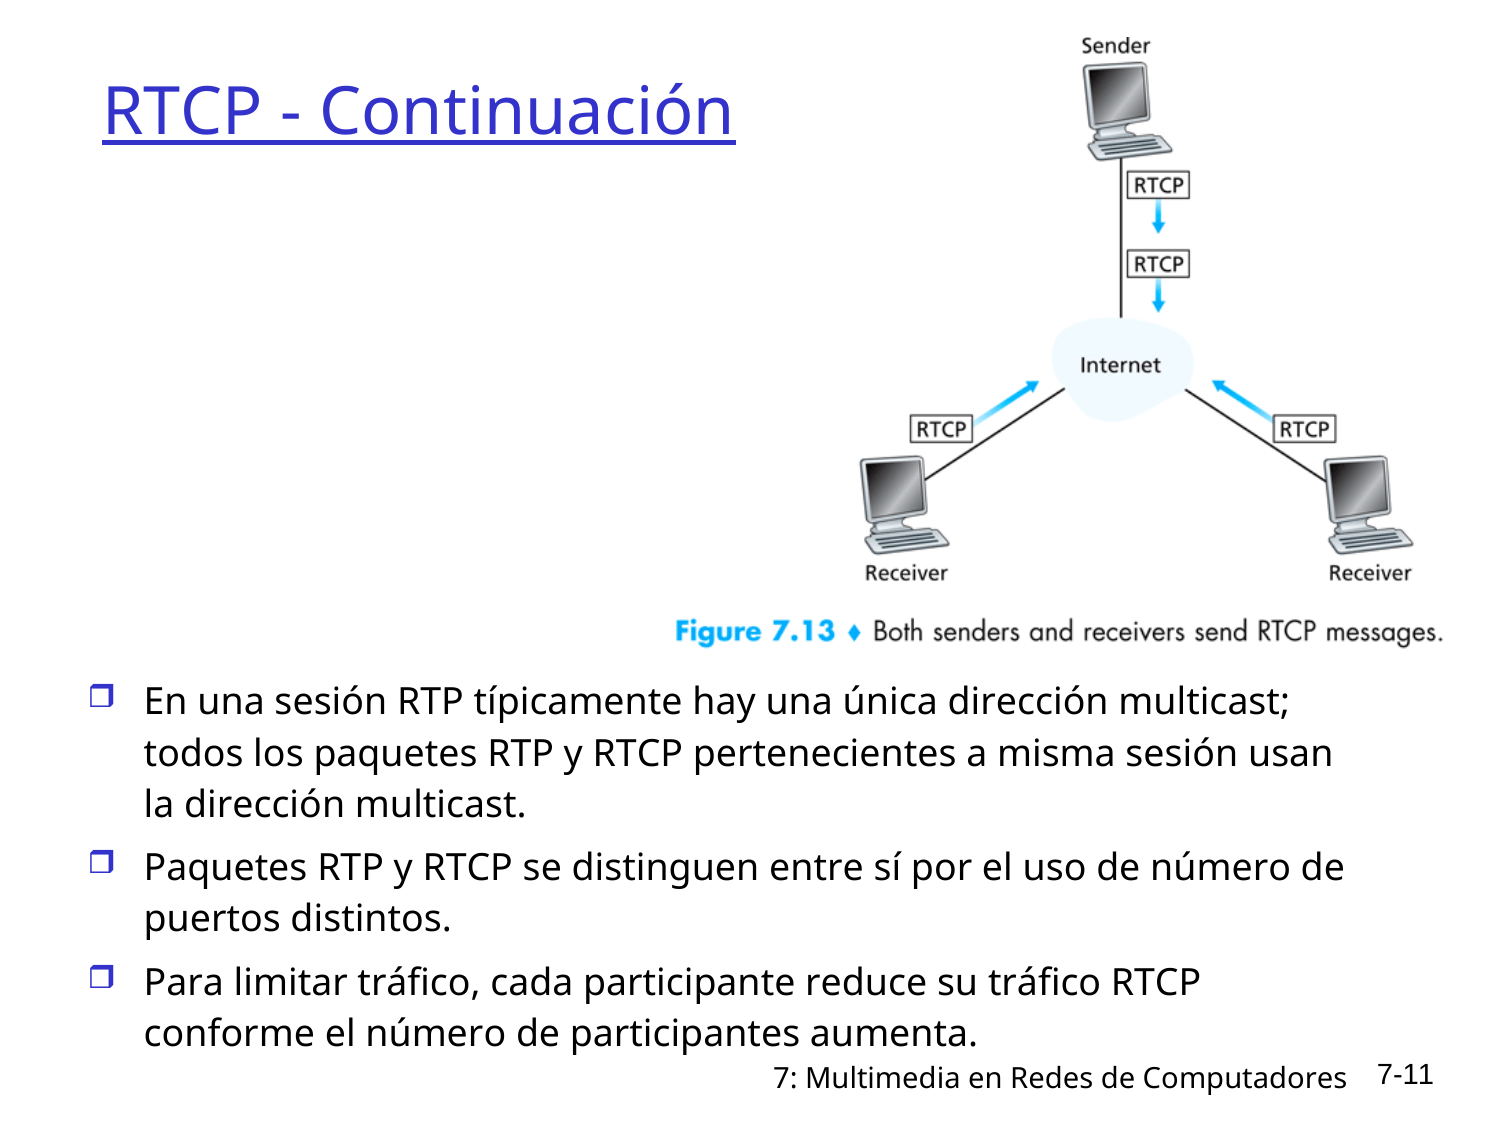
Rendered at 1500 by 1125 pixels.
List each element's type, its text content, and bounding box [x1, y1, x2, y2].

picture [675, 37, 1447, 650]
title RTCP - Continuación [87, 29, 1363, 189]
list En una sesión RTP típicamente hay una única dirección multicast; todos los paquetes RTP y RTCP pertenecientes a misma sesión usan la dirección multicast. Paquetes RTP y RTCP se distinguen entre sí por el uso de número de puertos distintos. Para limitar tráfico, cada participante reduce su tráfico RTCP conforme el número de participantes aumenta. [87, 675, 1363, 1051]
